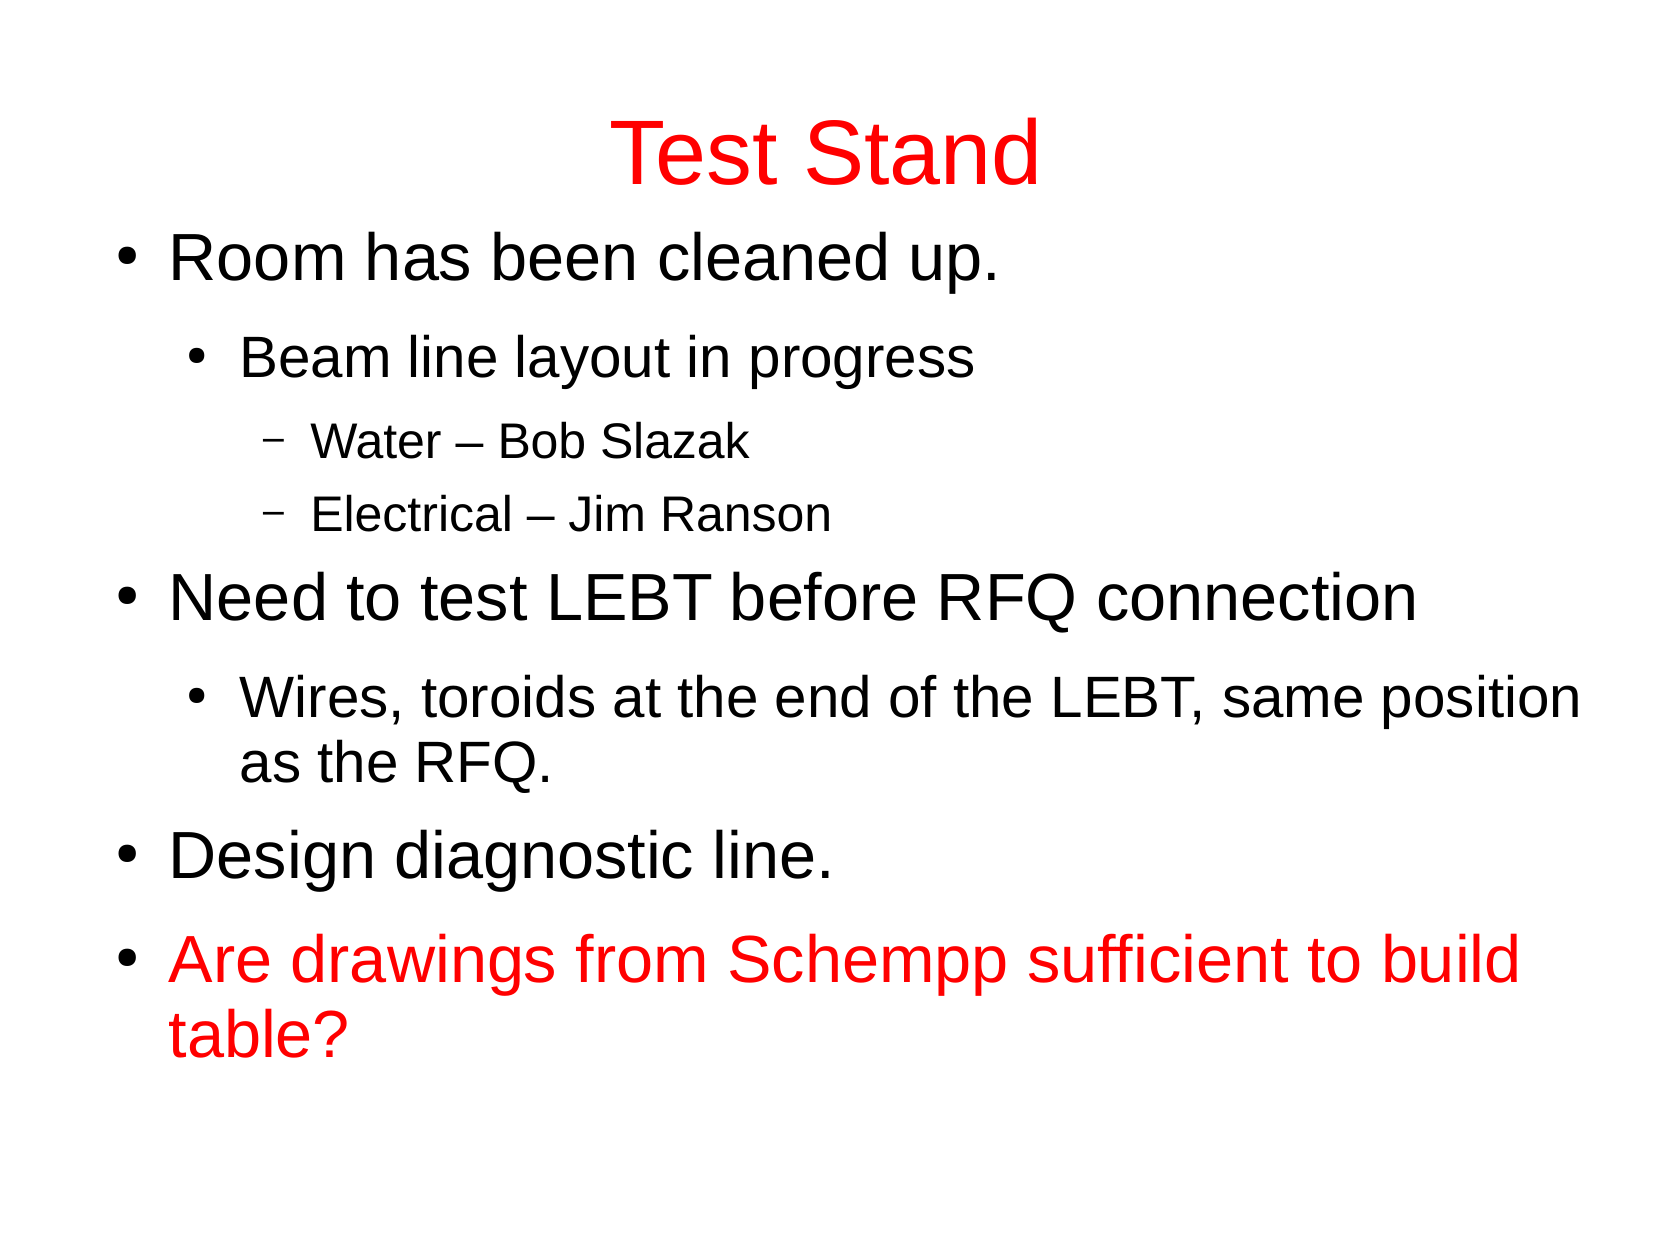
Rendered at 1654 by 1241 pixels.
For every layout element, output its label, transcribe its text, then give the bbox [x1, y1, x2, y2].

list Room has been cleaned up. Beam line layout in progress Water – Bob Slazak Electrical – Jim Ranson Need to test LEBT before RFQ connection Wires, toroids at the end of the LEBT, same position as the RFQ. Design diagnostic line. Are drawings from Schempp sufficient to build table? [97, 220, 1586, 1157]
title Test Stand [82, 56, 1571, 250]
